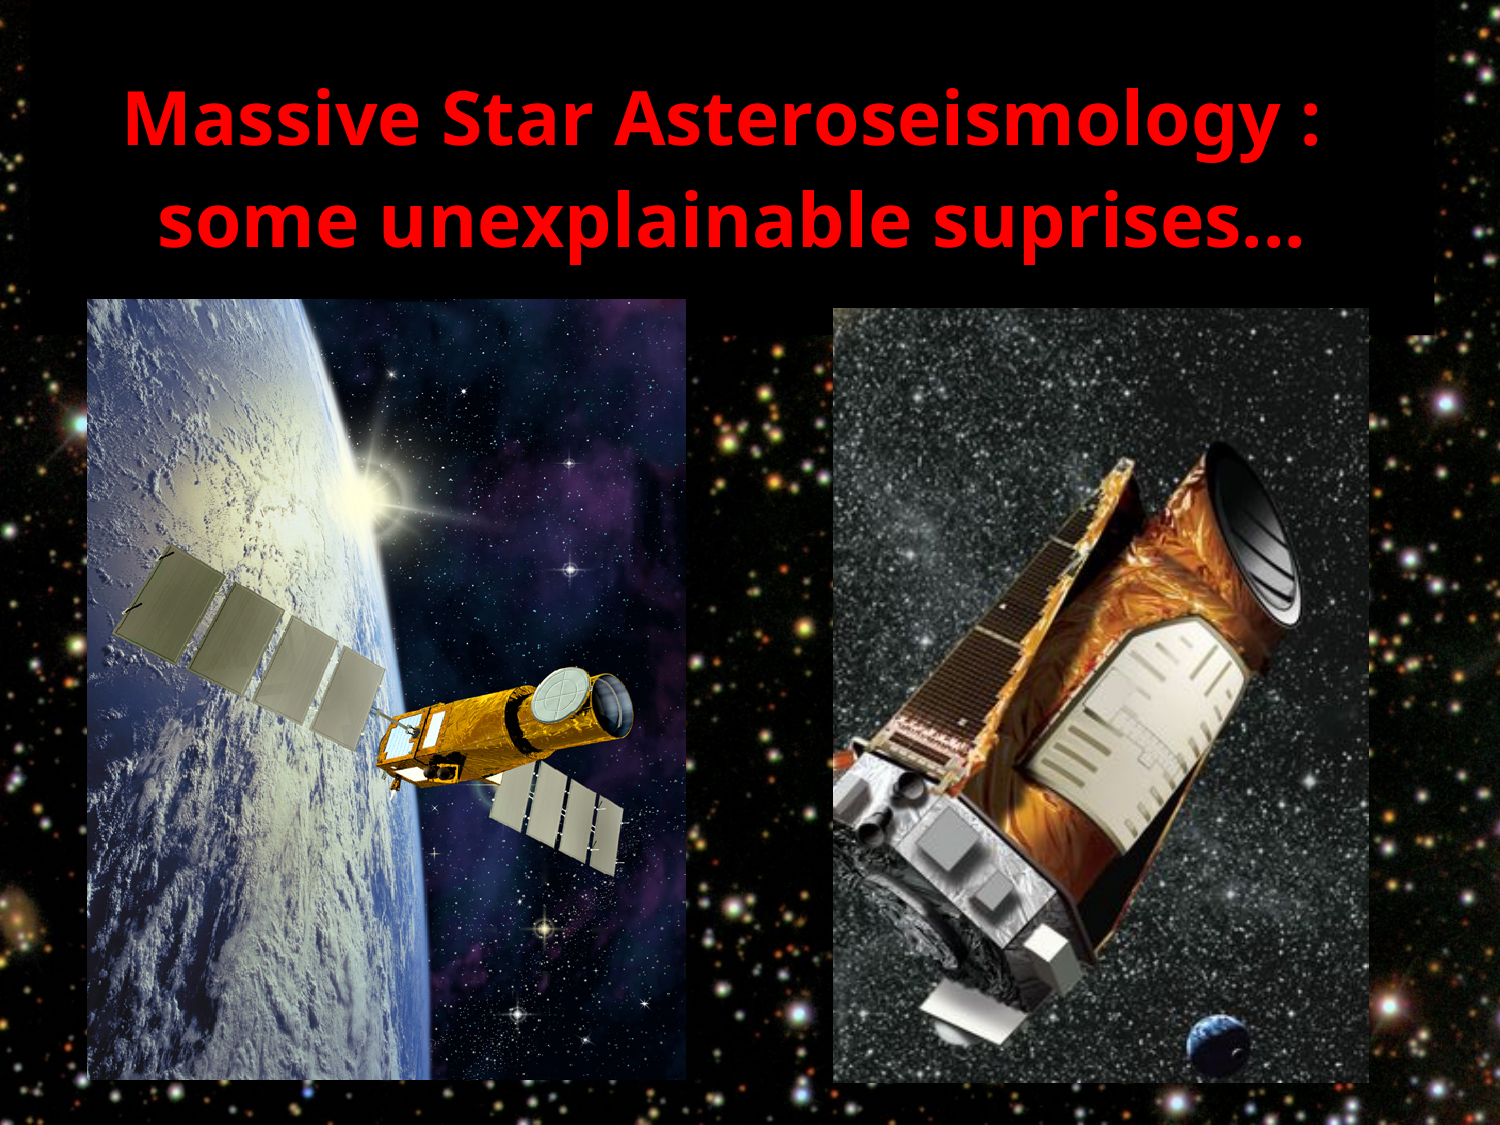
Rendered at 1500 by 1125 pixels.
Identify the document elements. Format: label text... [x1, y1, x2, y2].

title Massive Star Asteroseismology : some unexplainable suprises... [30, 0, 1435, 336]
picture [0, 0, 1500, 1125]
